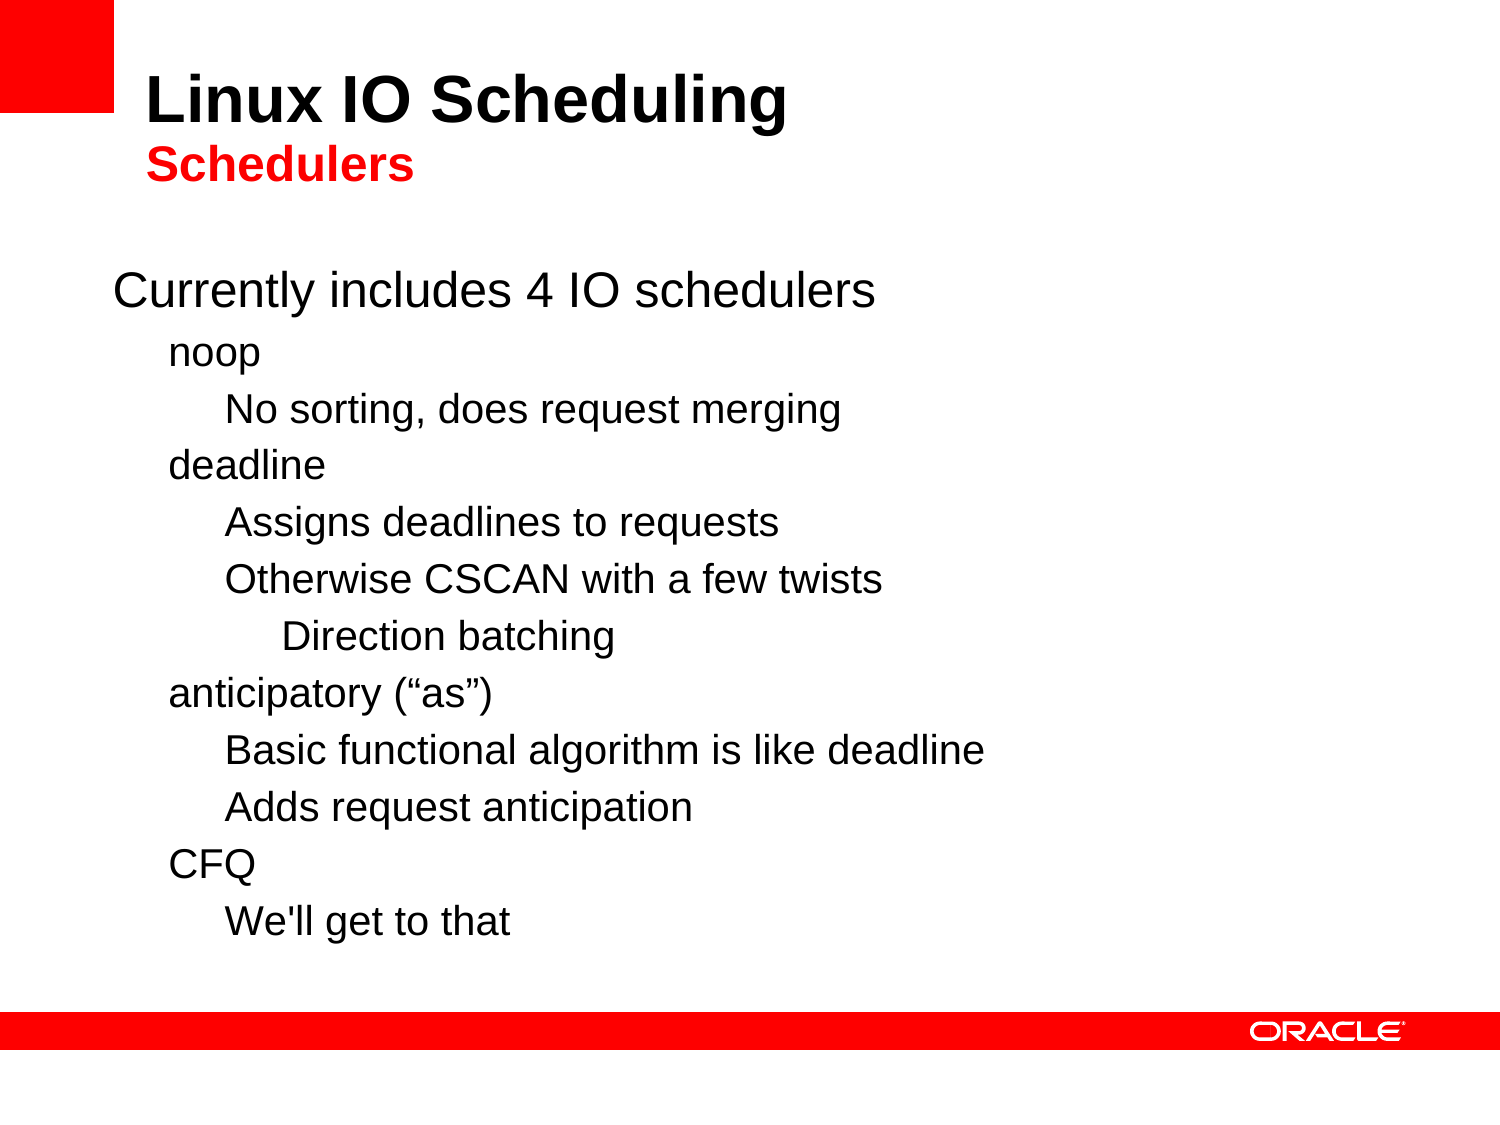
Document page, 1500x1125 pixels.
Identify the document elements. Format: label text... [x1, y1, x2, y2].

list Currently includes 4 IO schedulers noop No sorting, does request merging deadline Assigns deadlines to requests Otherwise CSCAN with a few twists Direction batching anticipatory (“as”) Basic functional algorithm is like deadline Adds request anticipation CFQ We'll get to that [112, 262, 1349, 976]
picture [0, 0, 114, 113]
title Linux IO Scheduling Schedulers [145, 57, 1390, 198]
picture [0, 1012, 1500, 1050]
